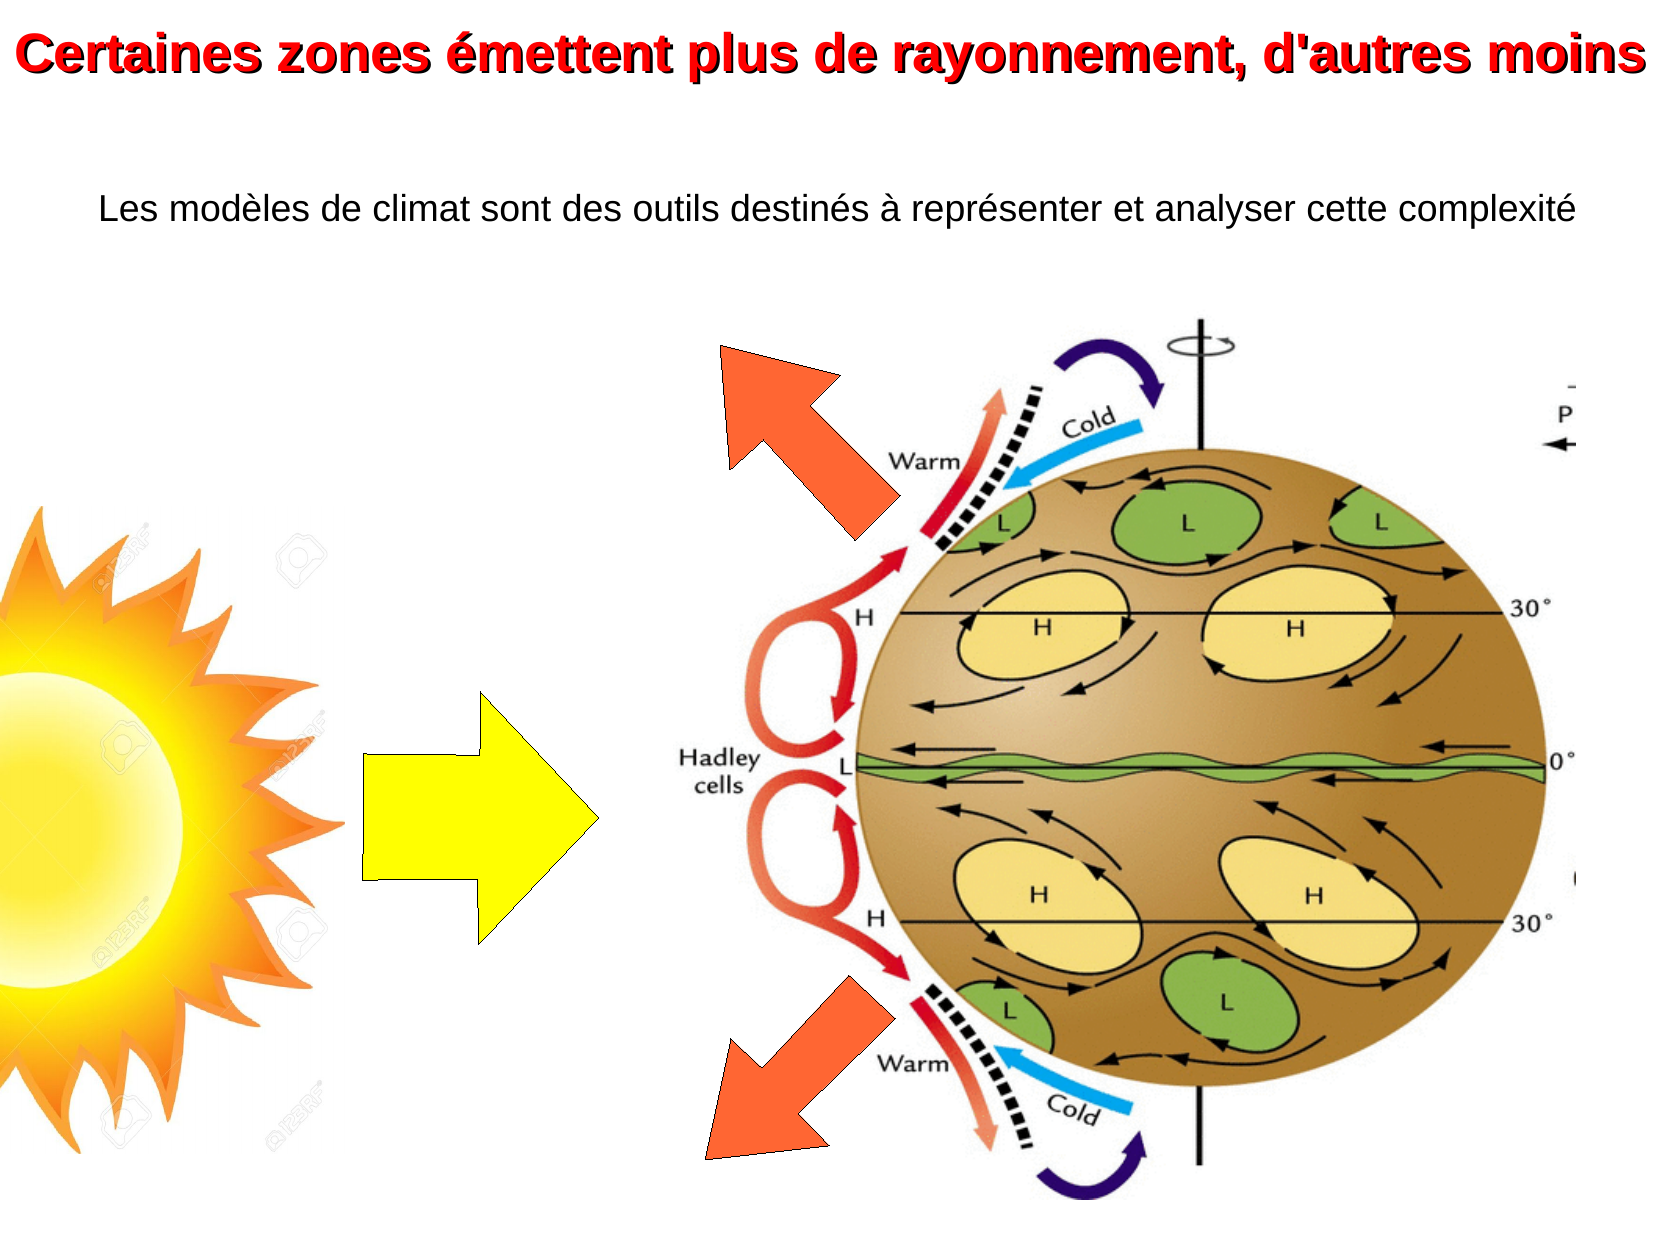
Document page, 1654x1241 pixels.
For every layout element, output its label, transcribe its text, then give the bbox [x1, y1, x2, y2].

text_box [720, 345, 901, 541]
picture [673, 282, 1576, 1201]
text_box Les modèles de climat sont des outils destinés à représenter et analyser cette complexité [83, 180, 1603, 237]
text_box Certaines zones émettent plus de rayonnement, d'autres moins [0, 9, 1654, 91]
text_box [362, 691, 599, 945]
text_box [705, 975, 896, 1160]
picture [0, 506, 345, 1154]
